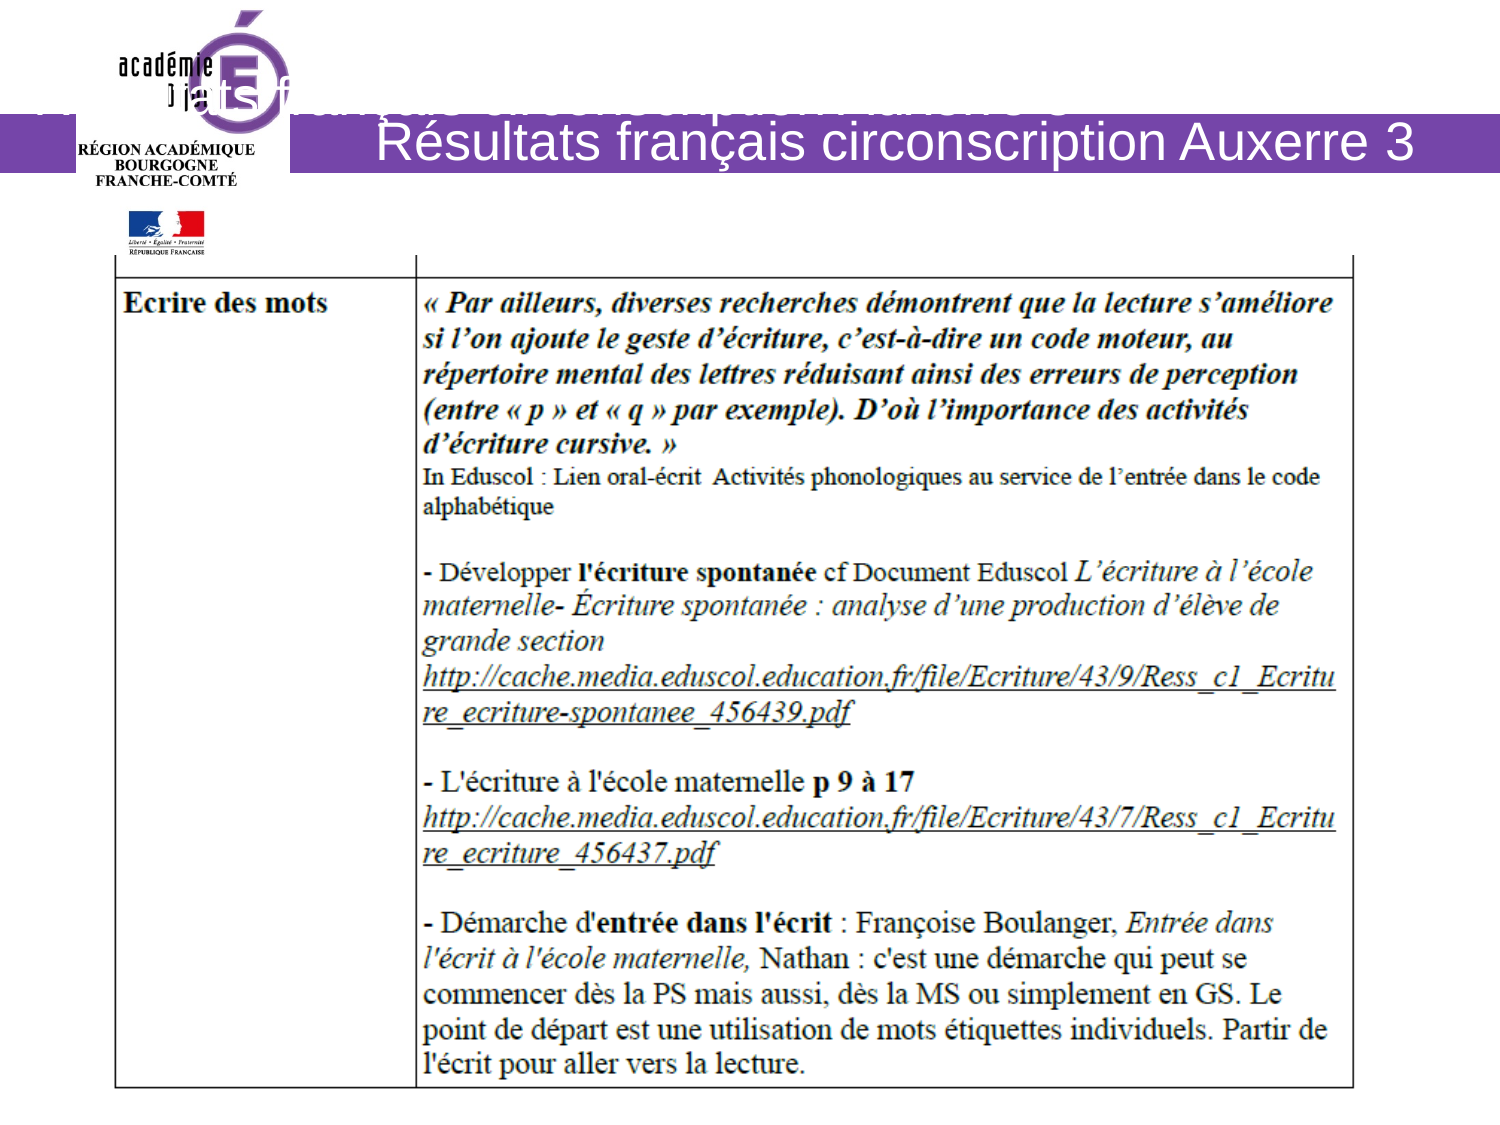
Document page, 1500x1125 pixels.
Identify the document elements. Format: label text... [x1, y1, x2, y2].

title Résultats français circonscription Auxerre 3 [360, 45, 1453, 233]
text_box Résultats français circonscription Auxerre 3 [18, 0, 1112, 188]
picture [76, 188, 1384, 1099]
